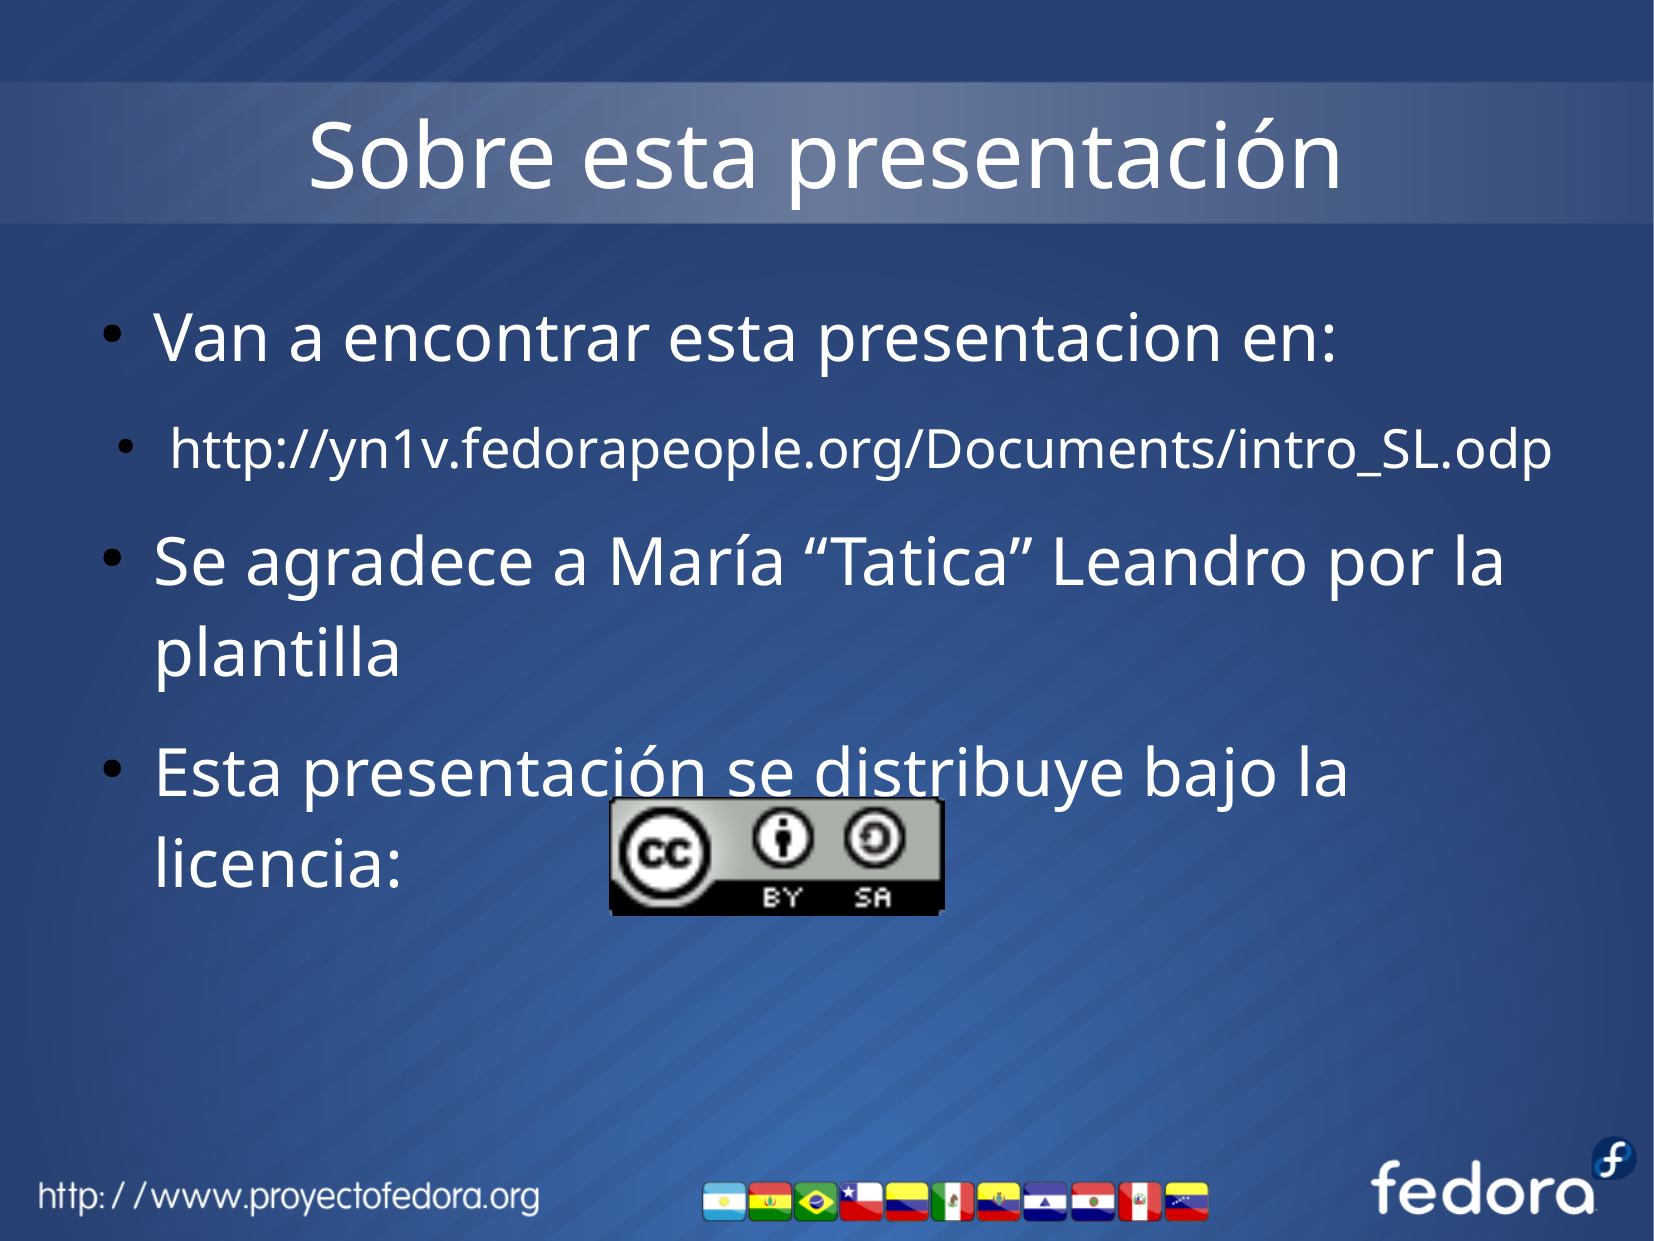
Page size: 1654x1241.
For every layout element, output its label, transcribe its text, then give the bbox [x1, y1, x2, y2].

title Sobre esta presentación [82, 49, 1571, 257]
list Van a encontrar esta presentacion en: http://yn1v.fedorapeople.org/Documents/intro_SL.odp Se agradece a María “Tatica” Leandro por la plantilla Esta presentación se distribuye bajo la licencia: [82, 290, 1571, 1094]
picture [0, 0, 1654, 1241]
